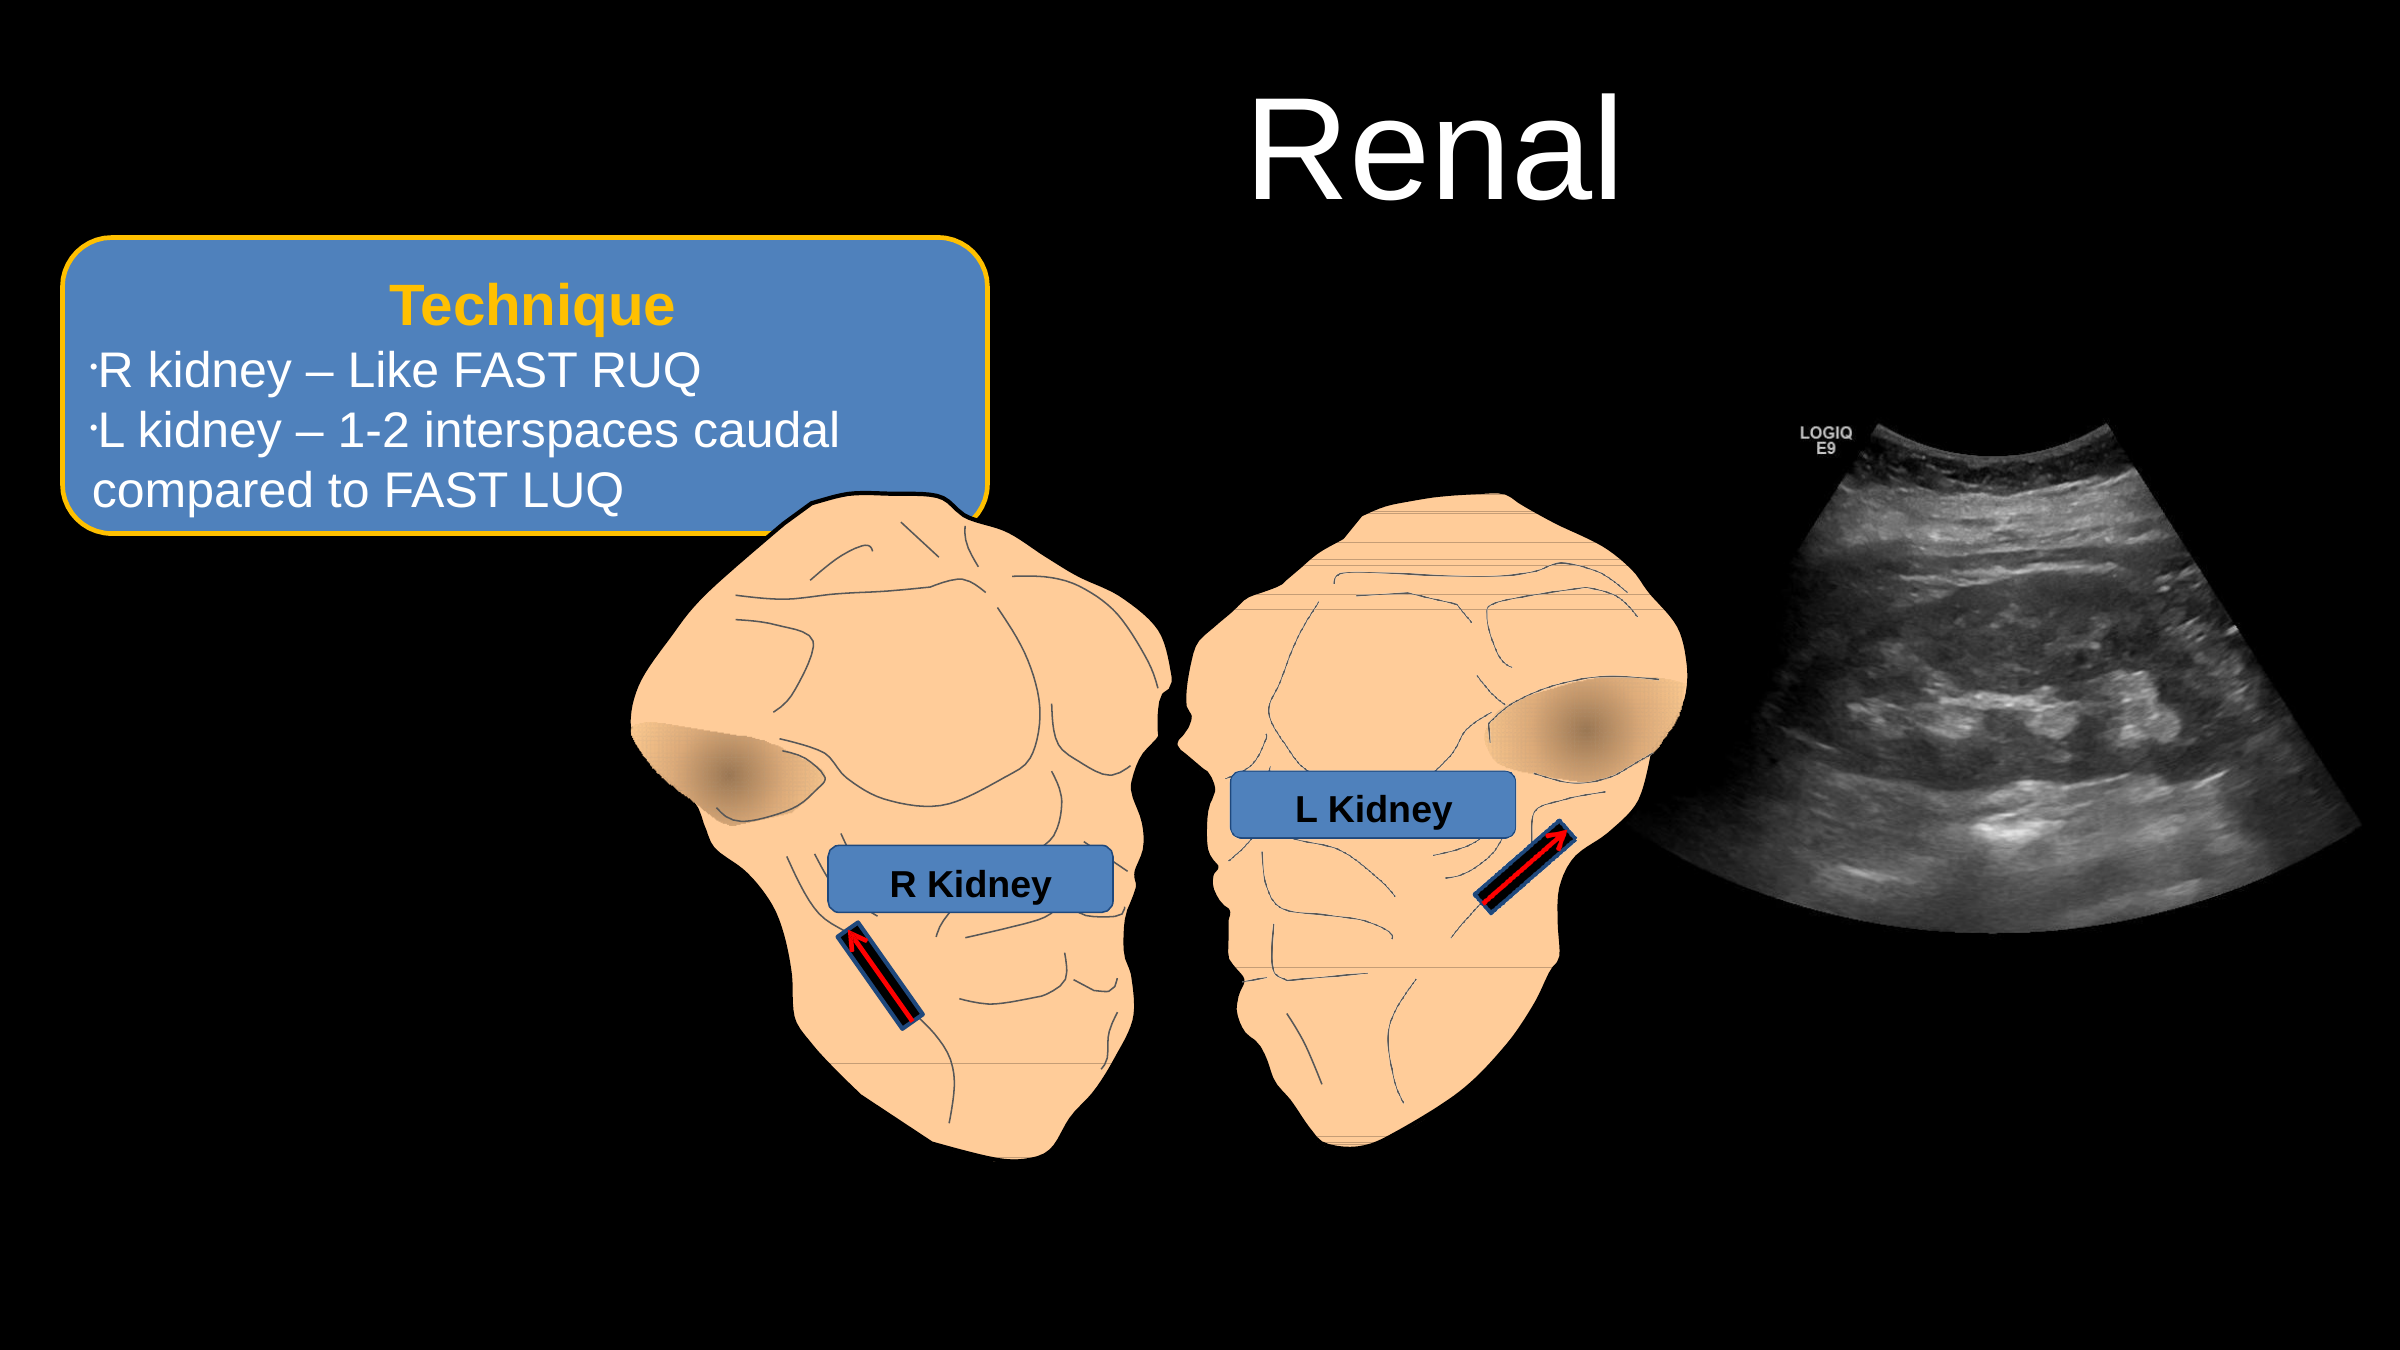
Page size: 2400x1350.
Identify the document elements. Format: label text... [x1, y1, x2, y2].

title Renal [120, 54, 2280, 280]
text_box [0, 0, 2400, 1350]
text_box Technique R kidney – Like FAST RUQ L kidney – 1-2 interspaces caudal compared to FAST LUQ [89, 266, 869, 518]
text_box L Kidney R Kidney [887, 785, 1454, 906]
